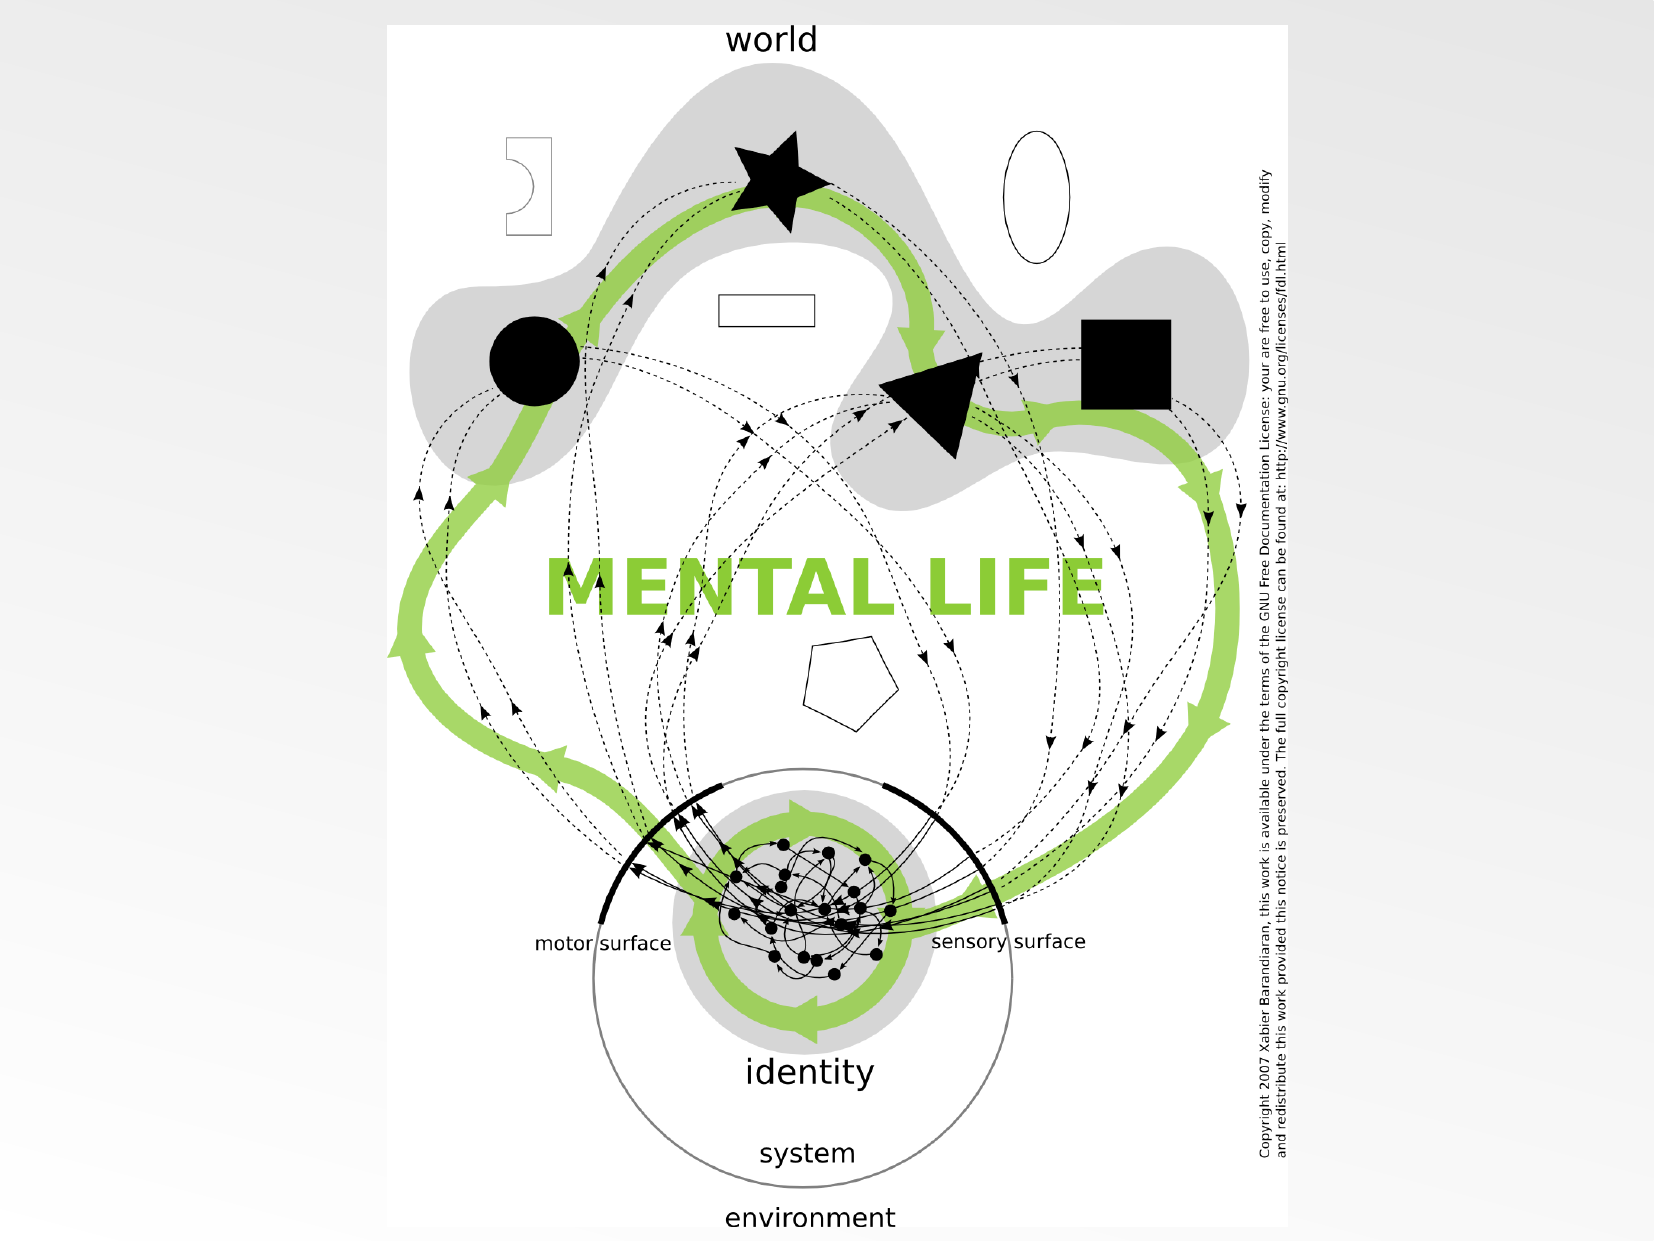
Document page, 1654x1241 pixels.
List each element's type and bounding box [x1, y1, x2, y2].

picture [387, 25, 1288, 1227]
